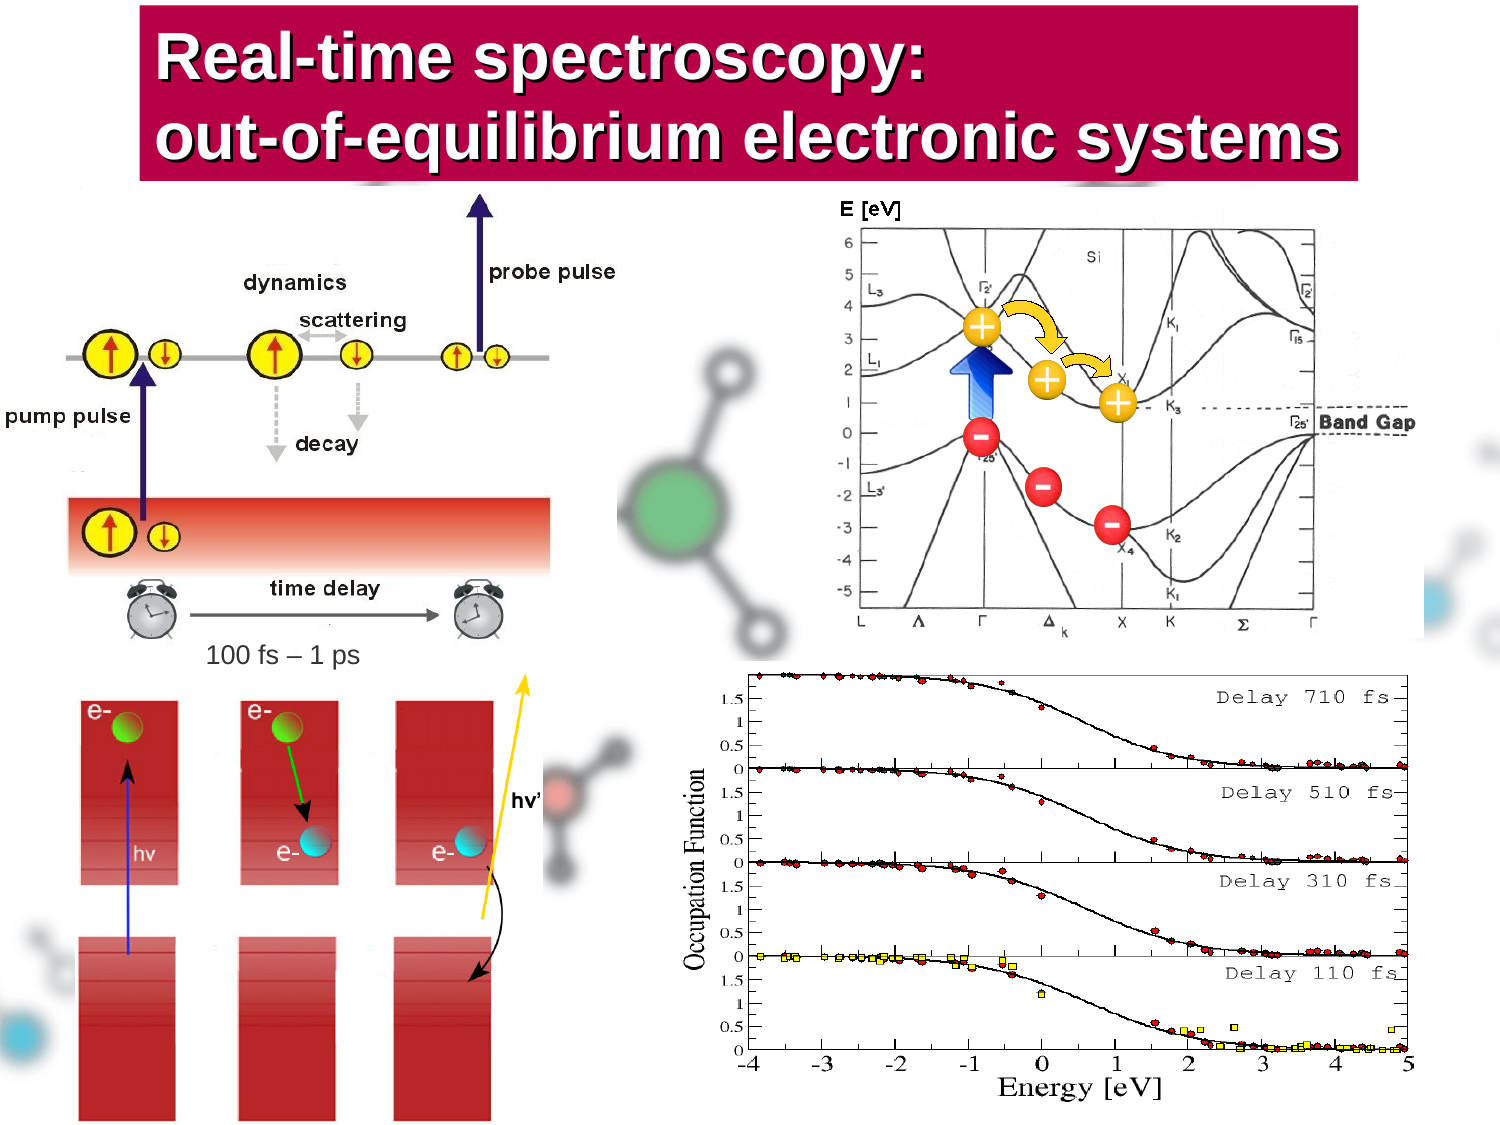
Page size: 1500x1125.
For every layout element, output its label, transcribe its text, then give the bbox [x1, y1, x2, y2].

text_box 100 fs – 1 ps [190, 629, 376, 678]
text_box Real-time spectroscopy: out-of-equilibrium electronic systems [139, 5, 1359, 181]
picture [0, 0, 1500, 1125]
text_box [1001, 300, 1068, 354]
text_box [1060, 353, 1112, 378]
